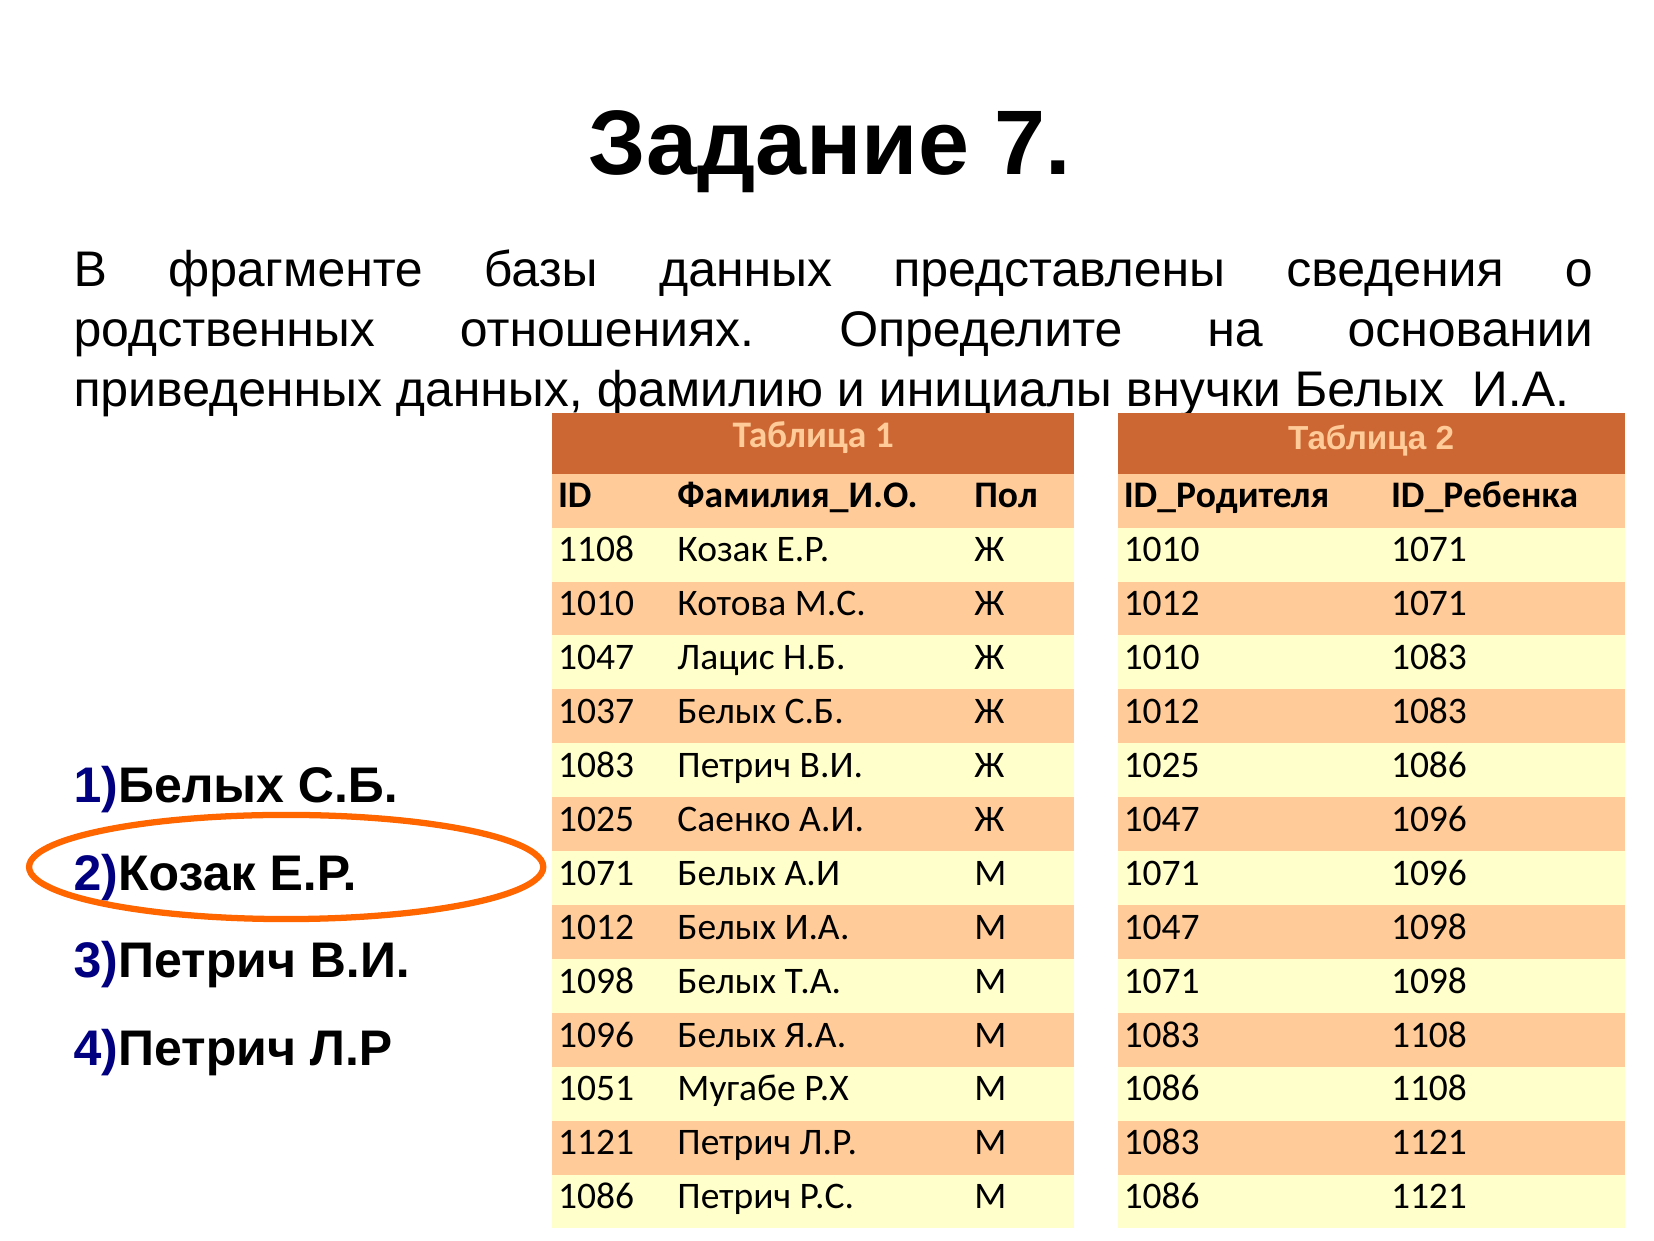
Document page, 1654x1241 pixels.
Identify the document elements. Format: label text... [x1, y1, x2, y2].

table_cell Белых И.А. [672, 905, 969, 959]
table_cell Фамилия_И.О. [672, 474, 969, 528]
table_cell 1010 [552, 582, 672, 635]
table_cell ID [552, 474, 672, 528]
table_cell 1012 [552, 905, 672, 959]
table_cell 1010 [1118, 528, 1385, 582]
table_cell Пол [969, 474, 1074, 528]
table_cell 1071 [1385, 528, 1625, 582]
table_cell Белых А.И [672, 851, 969, 905]
list В фрагменте базы данных представлены сведения о родственных отношениях. Определите на основании приведенных данных, фамилию и инициалы внучки Белых И.А. Белых С.Б. Козак Е.Р. Петрич В.И. Петрич Л.Р [58, 229, 1609, 1194]
table_cell М [969, 959, 1074, 1013]
table_cell ID_Ребенка [1385, 474, 1625, 528]
table_cell 1083 [1118, 1013, 1385, 1067]
table_cell Петрич Р.С. [672, 1175, 969, 1228]
table_cell 1025 [1118, 743, 1385, 797]
table_cell 1012 [1118, 582, 1385, 635]
table_cell Саенко А.И. [672, 797, 969, 851]
table_cell Мугабе Р.Х [672, 1067, 969, 1121]
table_cell 1096 [1385, 851, 1625, 905]
table_cell Ж [969, 689, 1074, 743]
table_cell Козак Е.Р. [672, 528, 969, 582]
table_cell 1025 [552, 797, 672, 851]
table_cell М [969, 851, 1074, 905]
table_cell Белых Я.А. [672, 1013, 969, 1067]
table_cell Ж [969, 797, 1074, 851]
table_cell Ж [969, 582, 1074, 635]
table_cell 1010 [1118, 635, 1385, 689]
table_cell 1108 [1385, 1067, 1625, 1121]
table_cell М [969, 1175, 1074, 1228]
table_cell М [969, 1067, 1074, 1121]
table_cell 1098 [552, 959, 672, 1013]
title Задание 7. [82, 68, 1571, 207]
table_cell Белых Т.А. [672, 959, 969, 1013]
table_cell 1108 [1385, 1013, 1625, 1067]
table_cell 1086 [1385, 743, 1625, 797]
table_cell Петрич В.И. [672, 743, 969, 797]
table_cell 1083 [552, 743, 672, 797]
table_cell 1083 [1118, 1121, 1385, 1175]
table_cell 1071 [552, 851, 672, 905]
table_cell 1012 [1118, 689, 1385, 743]
table_cell 1047 [552, 635, 672, 689]
table_cell 1037 [552, 689, 672, 743]
table_cell 1086 [1118, 1067, 1385, 1121]
table_cell Лацис Н.Б. [672, 635, 969, 689]
table_cell 1121 [1385, 1121, 1625, 1175]
table_header [1074, 413, 1118, 1228]
table_cell 1071 [1385, 582, 1625, 635]
table_cell 1121 [1385, 1175, 1625, 1228]
table_header Таблица 2 [1118, 413, 1625, 474]
table_cell М [969, 1121, 1074, 1175]
table_cell 1096 [552, 1013, 672, 1067]
table_cell Белых С.Б. [672, 689, 969, 743]
table_cell М [969, 1013, 1074, 1067]
table_cell Котова М.С. [672, 582, 969, 635]
table_cell 1121 [552, 1121, 672, 1175]
table_cell 1096 [1385, 797, 1625, 851]
table_cell 1098 [1385, 905, 1625, 959]
table_cell 1086 [552, 1175, 672, 1228]
table_cell 1083 [1385, 635, 1625, 689]
table_cell 1086 [1118, 1175, 1385, 1228]
table_cell 1051 [552, 1067, 672, 1121]
table_cell 1098 [1385, 959, 1625, 1013]
table_cell 1083 [1385, 689, 1625, 743]
table_cell 1071 [1118, 851, 1385, 905]
table_header Таблица 1 [552, 413, 1074, 474]
table_cell Ж [969, 743, 1074, 797]
table_cell ID_Родителя [1118, 474, 1385, 528]
table_cell М [969, 905, 1074, 959]
table_cell Ж [969, 635, 1074, 689]
table_cell Петрич Л.Р. [672, 1121, 969, 1175]
table_cell 1071 [1118, 959, 1385, 1013]
table_cell Ж [969, 528, 1074, 582]
list В фрагменте базы данных представлены сведения о родственных отношениях. Определите на основании приведенных данных, фамилию и инициалы внучки Белых И.А. Белых С.Б. Козак Е.Р. Петрич В.И. Петрич Л.Р [58, 819, 539, 915]
table_cell 1047 [1118, 905, 1385, 959]
table_cell 1108 [552, 528, 672, 582]
